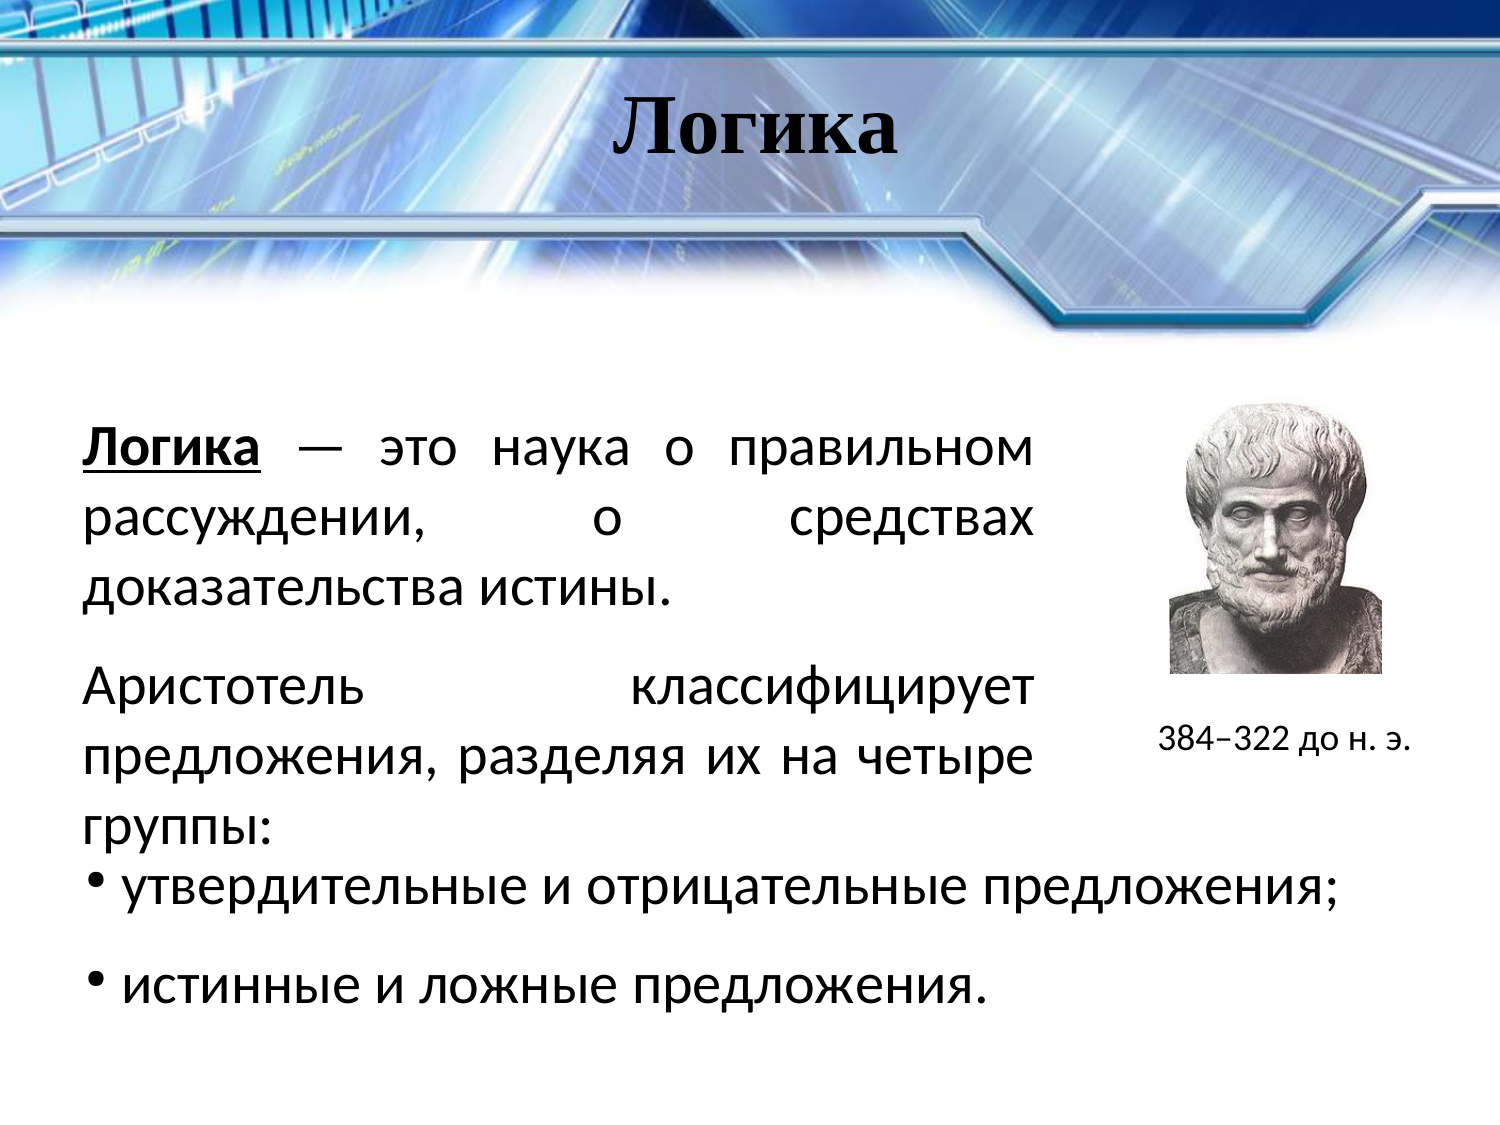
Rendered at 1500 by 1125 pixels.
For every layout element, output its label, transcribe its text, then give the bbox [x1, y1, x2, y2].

text_box 384–322 до н. э. [1157, 702, 1430, 768]
picture [0, 0, 1500, 1125]
text_box утвердительные и отрицательные предложения; истинные и ложные предложения. [70, 838, 1406, 1087]
subtitle Логика — это наука о правильном рассуждении, о средствах доказательства истины. Аристотель классифицирует предложения, разделяя их на четыре группы: [82, 407, 1036, 786]
text_box Логика [88, 60, 1425, 179]
